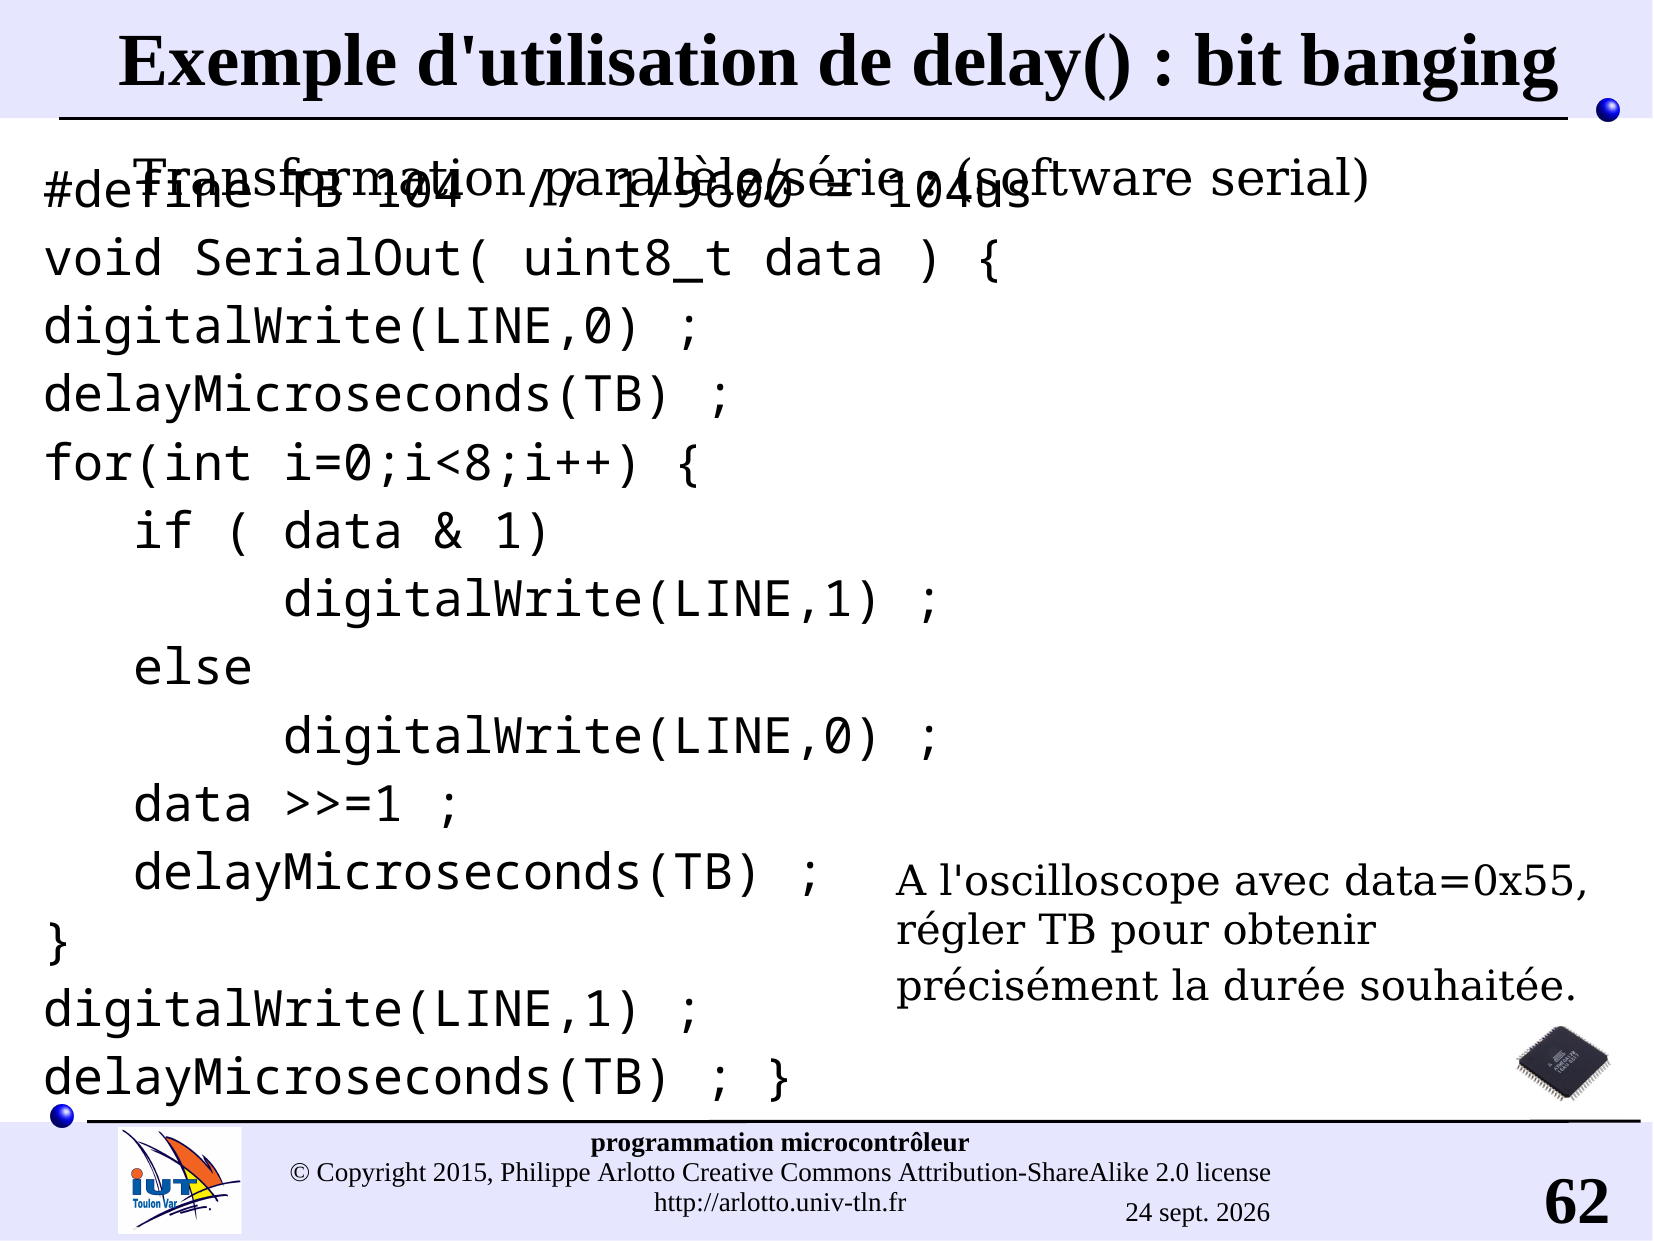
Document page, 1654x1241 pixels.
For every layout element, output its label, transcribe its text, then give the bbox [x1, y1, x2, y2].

text_box A l'oscilloscope avec data=0x55, régler TB pour obtenir précisément la durée souhaitée. [896, 856, 1595, 1013]
picture [1505, 1003, 1625, 1119]
title Exemple d'utilisation de delay() : bit banging [95, 11, 1585, 110]
text_box #define TB 104 // 1/9600 = 104us void SerialOut( uint8_t data ) { digitalWrite(LINE,0) ; delayMicroseconds(TB) ; for(int i=0;i<8;i++) { if ( data & 1) digitalWrite(LINE,1) ; else digitalWrite(LINE,0) ; data >>=1 ; delayMicroseconds(TB) ; } digitalWrite(LINE,1) ; delayMicroseconds(TB) ; } [43, 206, 1064, 1057]
text_box Transformation parallèle/série : (software serial) [133, 148, 1404, 266]
